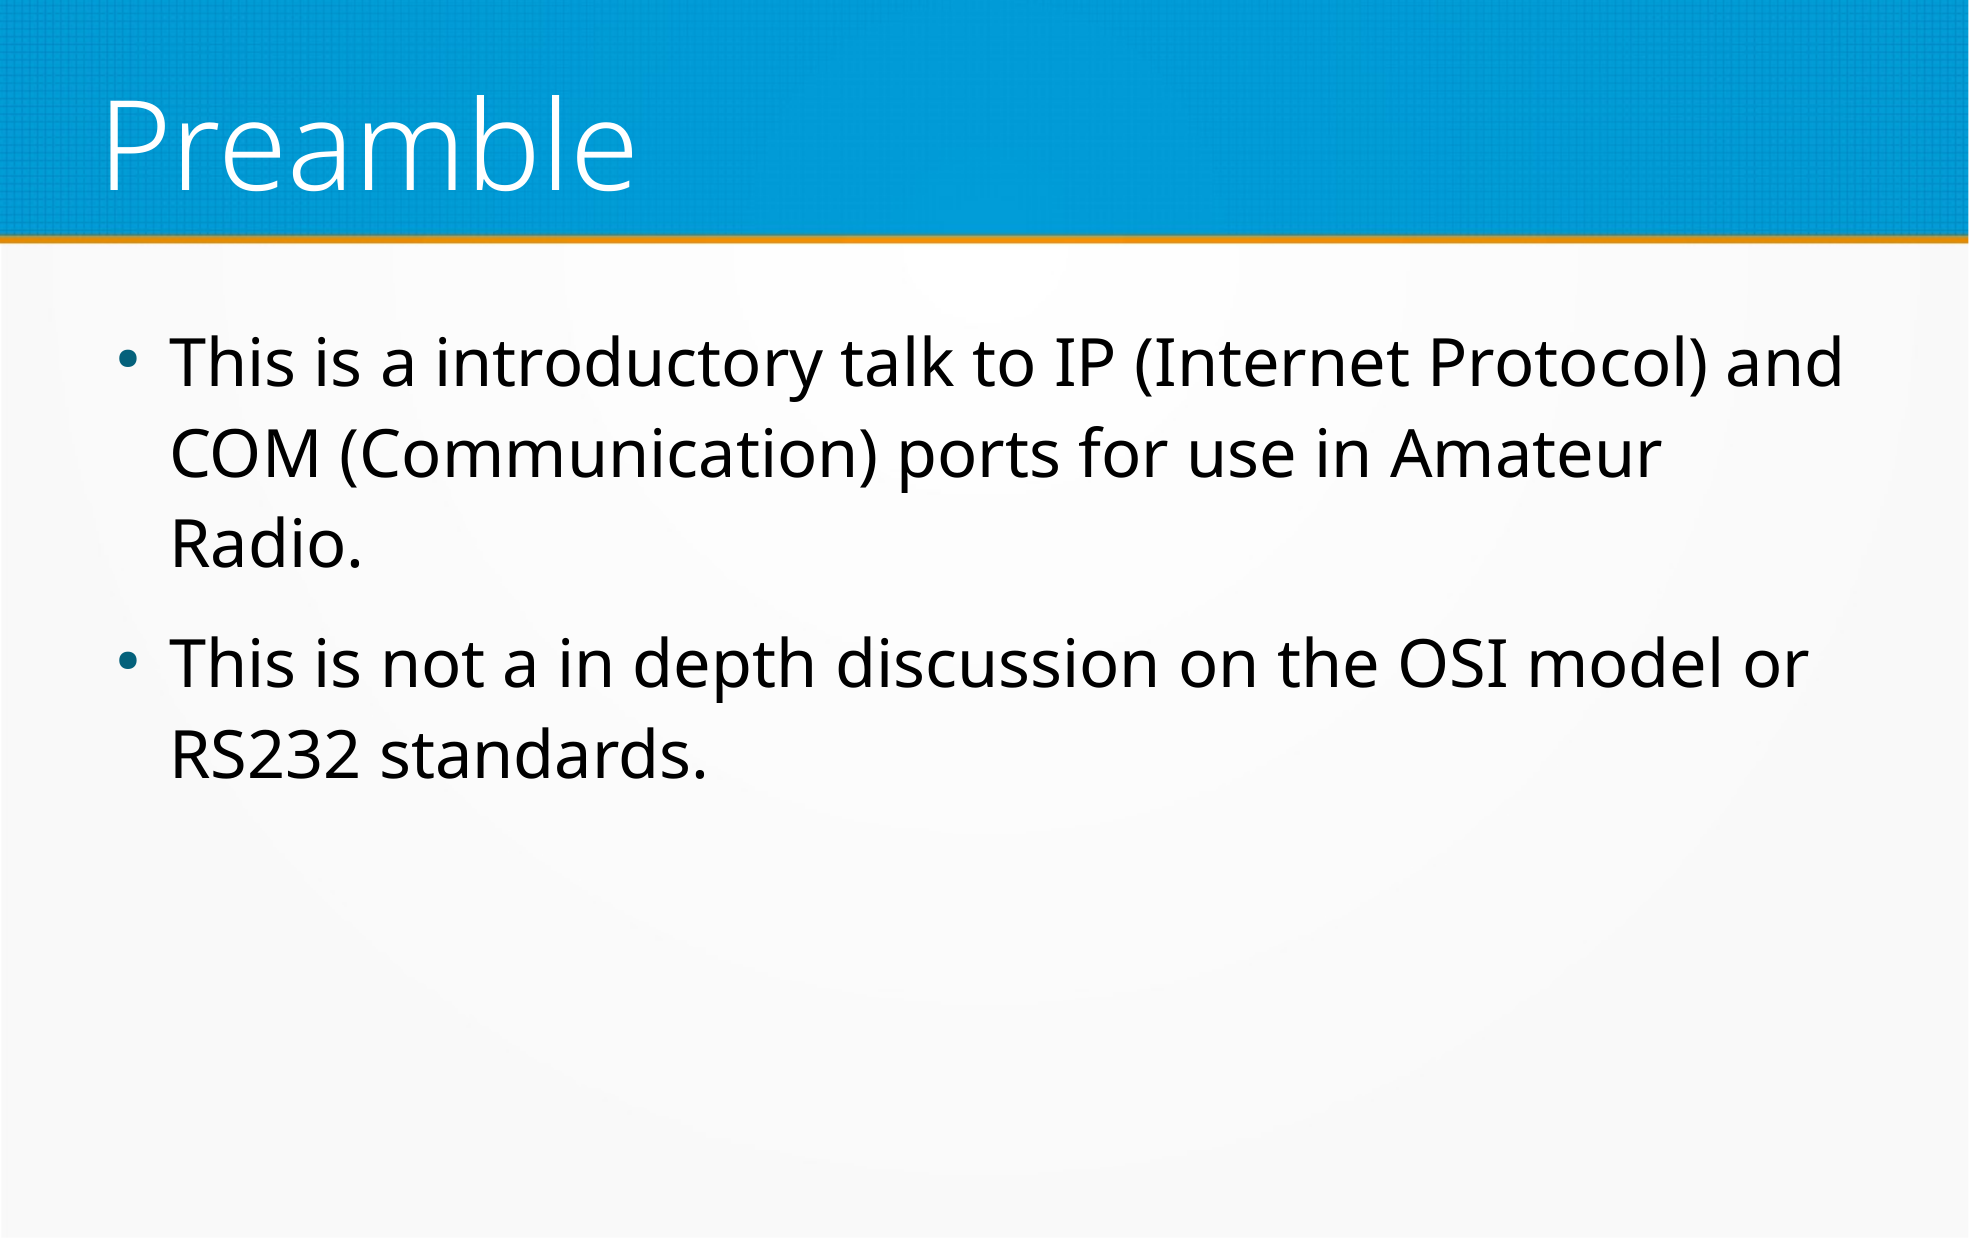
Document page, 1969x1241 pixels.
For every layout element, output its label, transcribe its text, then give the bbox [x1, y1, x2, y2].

title Preamble [98, 19, 1870, 227]
list This is a introductory talk to IP (Internet Protocol) and COM (Communication) ports for use in Amateur Radio. This is not a in depth discussion on the OSI model or RS232 standards. [98, 315, 1861, 1081]
picture [0, 233, 1969, 1241]
